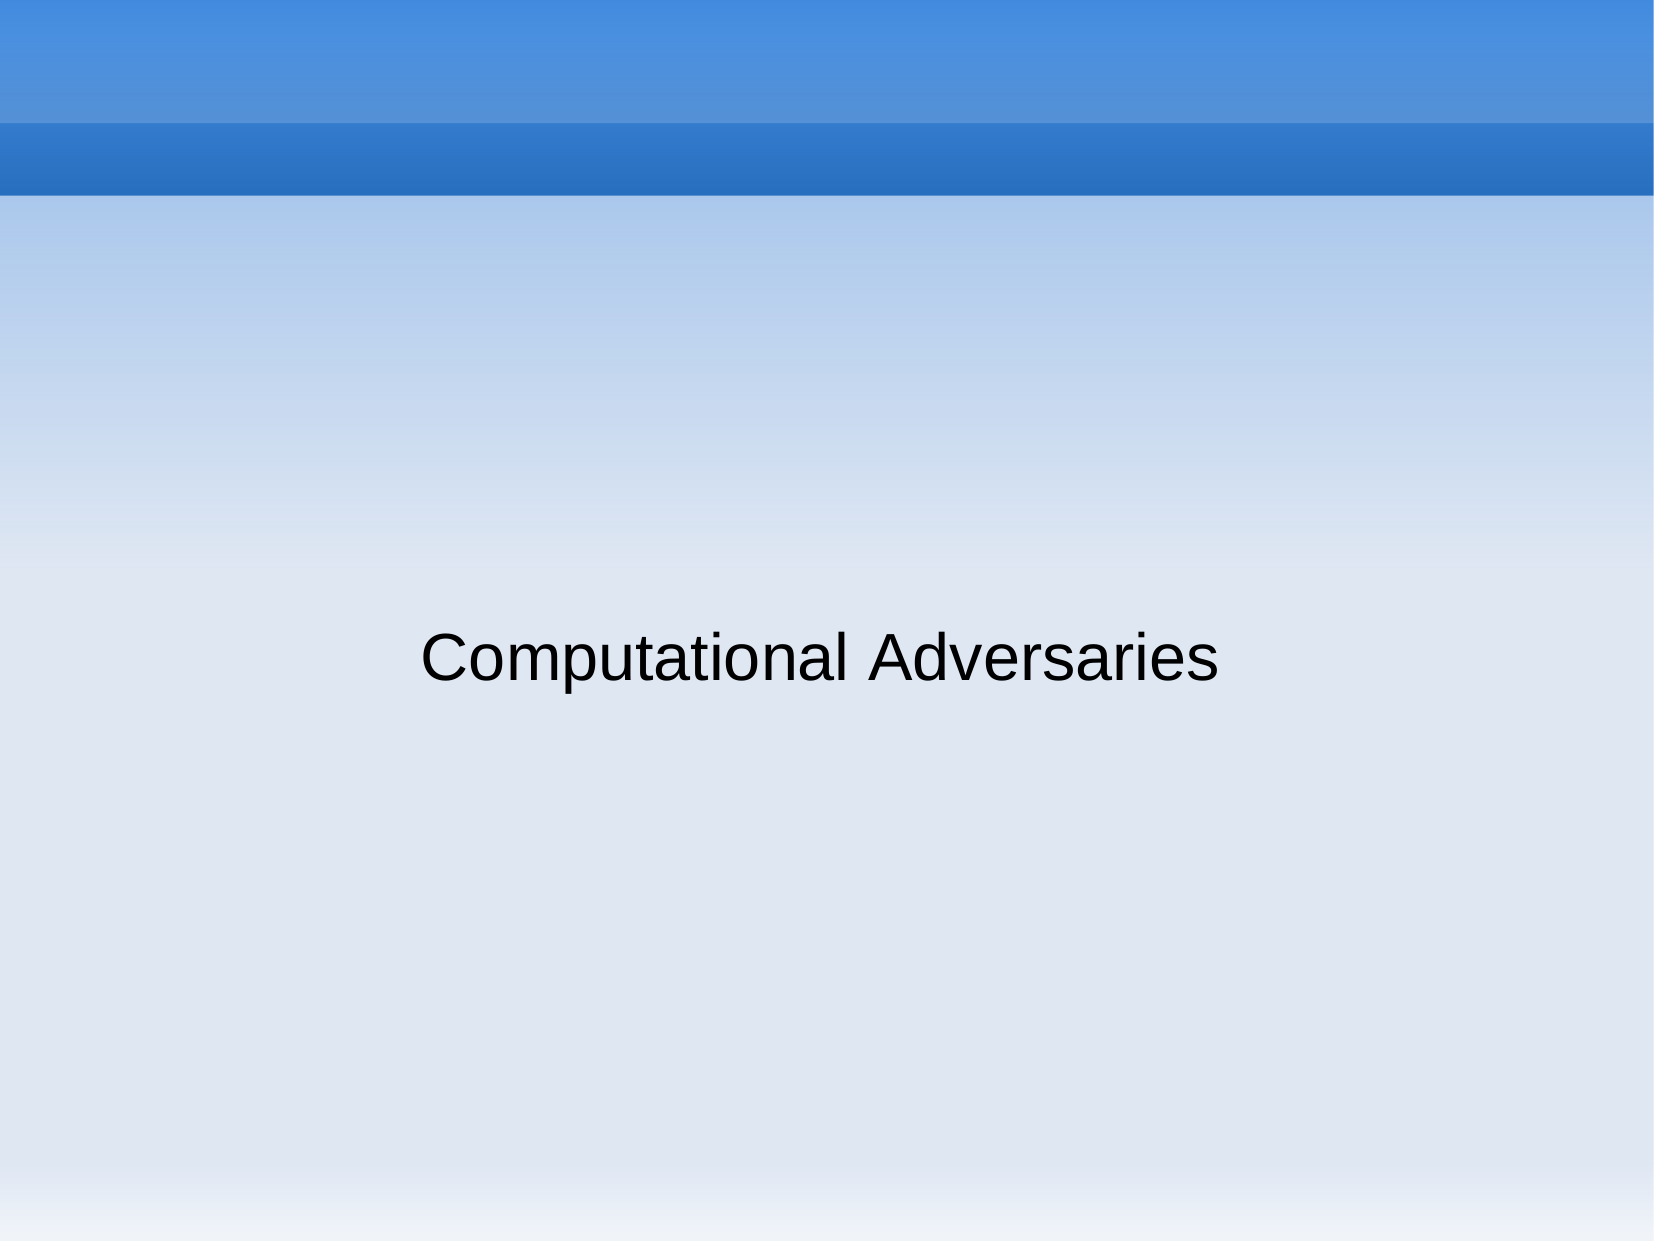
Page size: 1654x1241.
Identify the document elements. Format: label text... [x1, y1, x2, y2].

picture [0, 0, 1654, 1241]
subtitle Computational Adversaries [76, 177, 1565, 1138]
